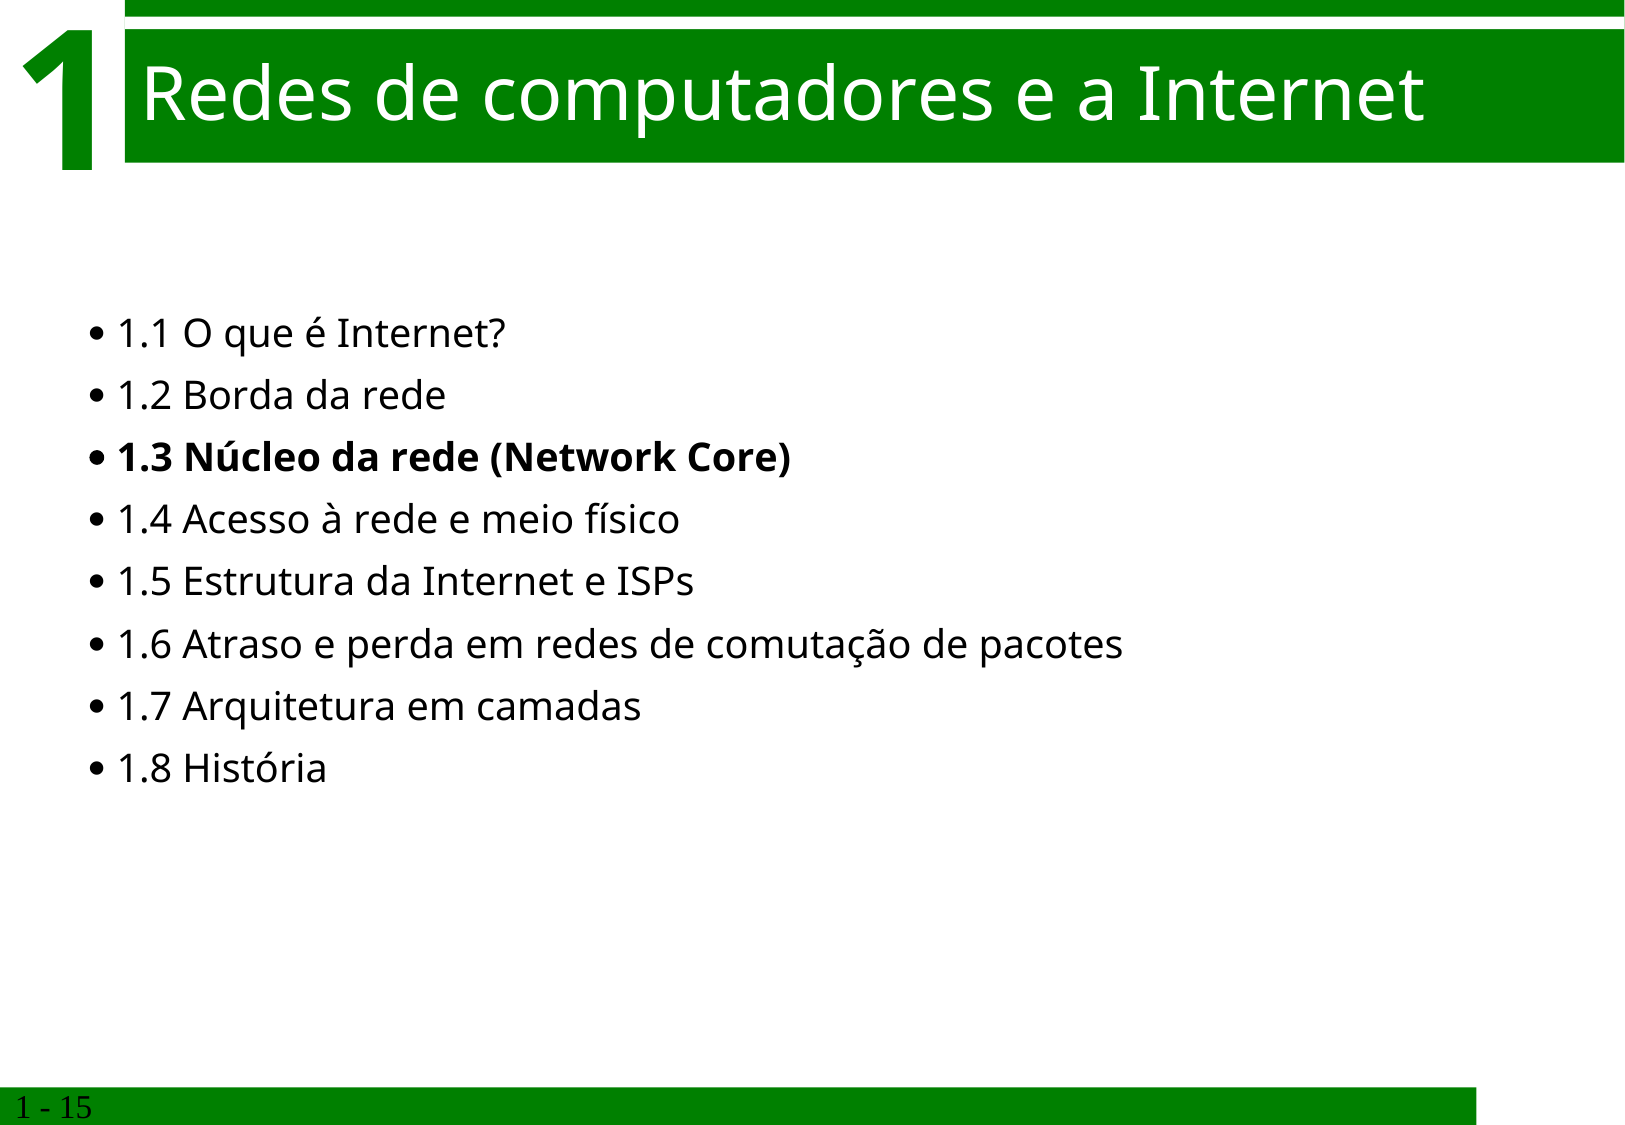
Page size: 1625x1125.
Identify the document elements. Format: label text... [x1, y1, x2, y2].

text_box Redes de computadores e a Internet [125, 37, 1625, 138]
list  1.1 O que é Internet?  1.2 Borda da rede  1.3 Núcleo da rede (Network Core)  1.4 Acesso à rede e meio físico  1.5 Estrutura da Internet e ISPs  1.6 Atraso e perda em redes de comutação de pacotes  1.7 Arquitetura em camadas  1.8 História [0, 299, 1459, 826]
